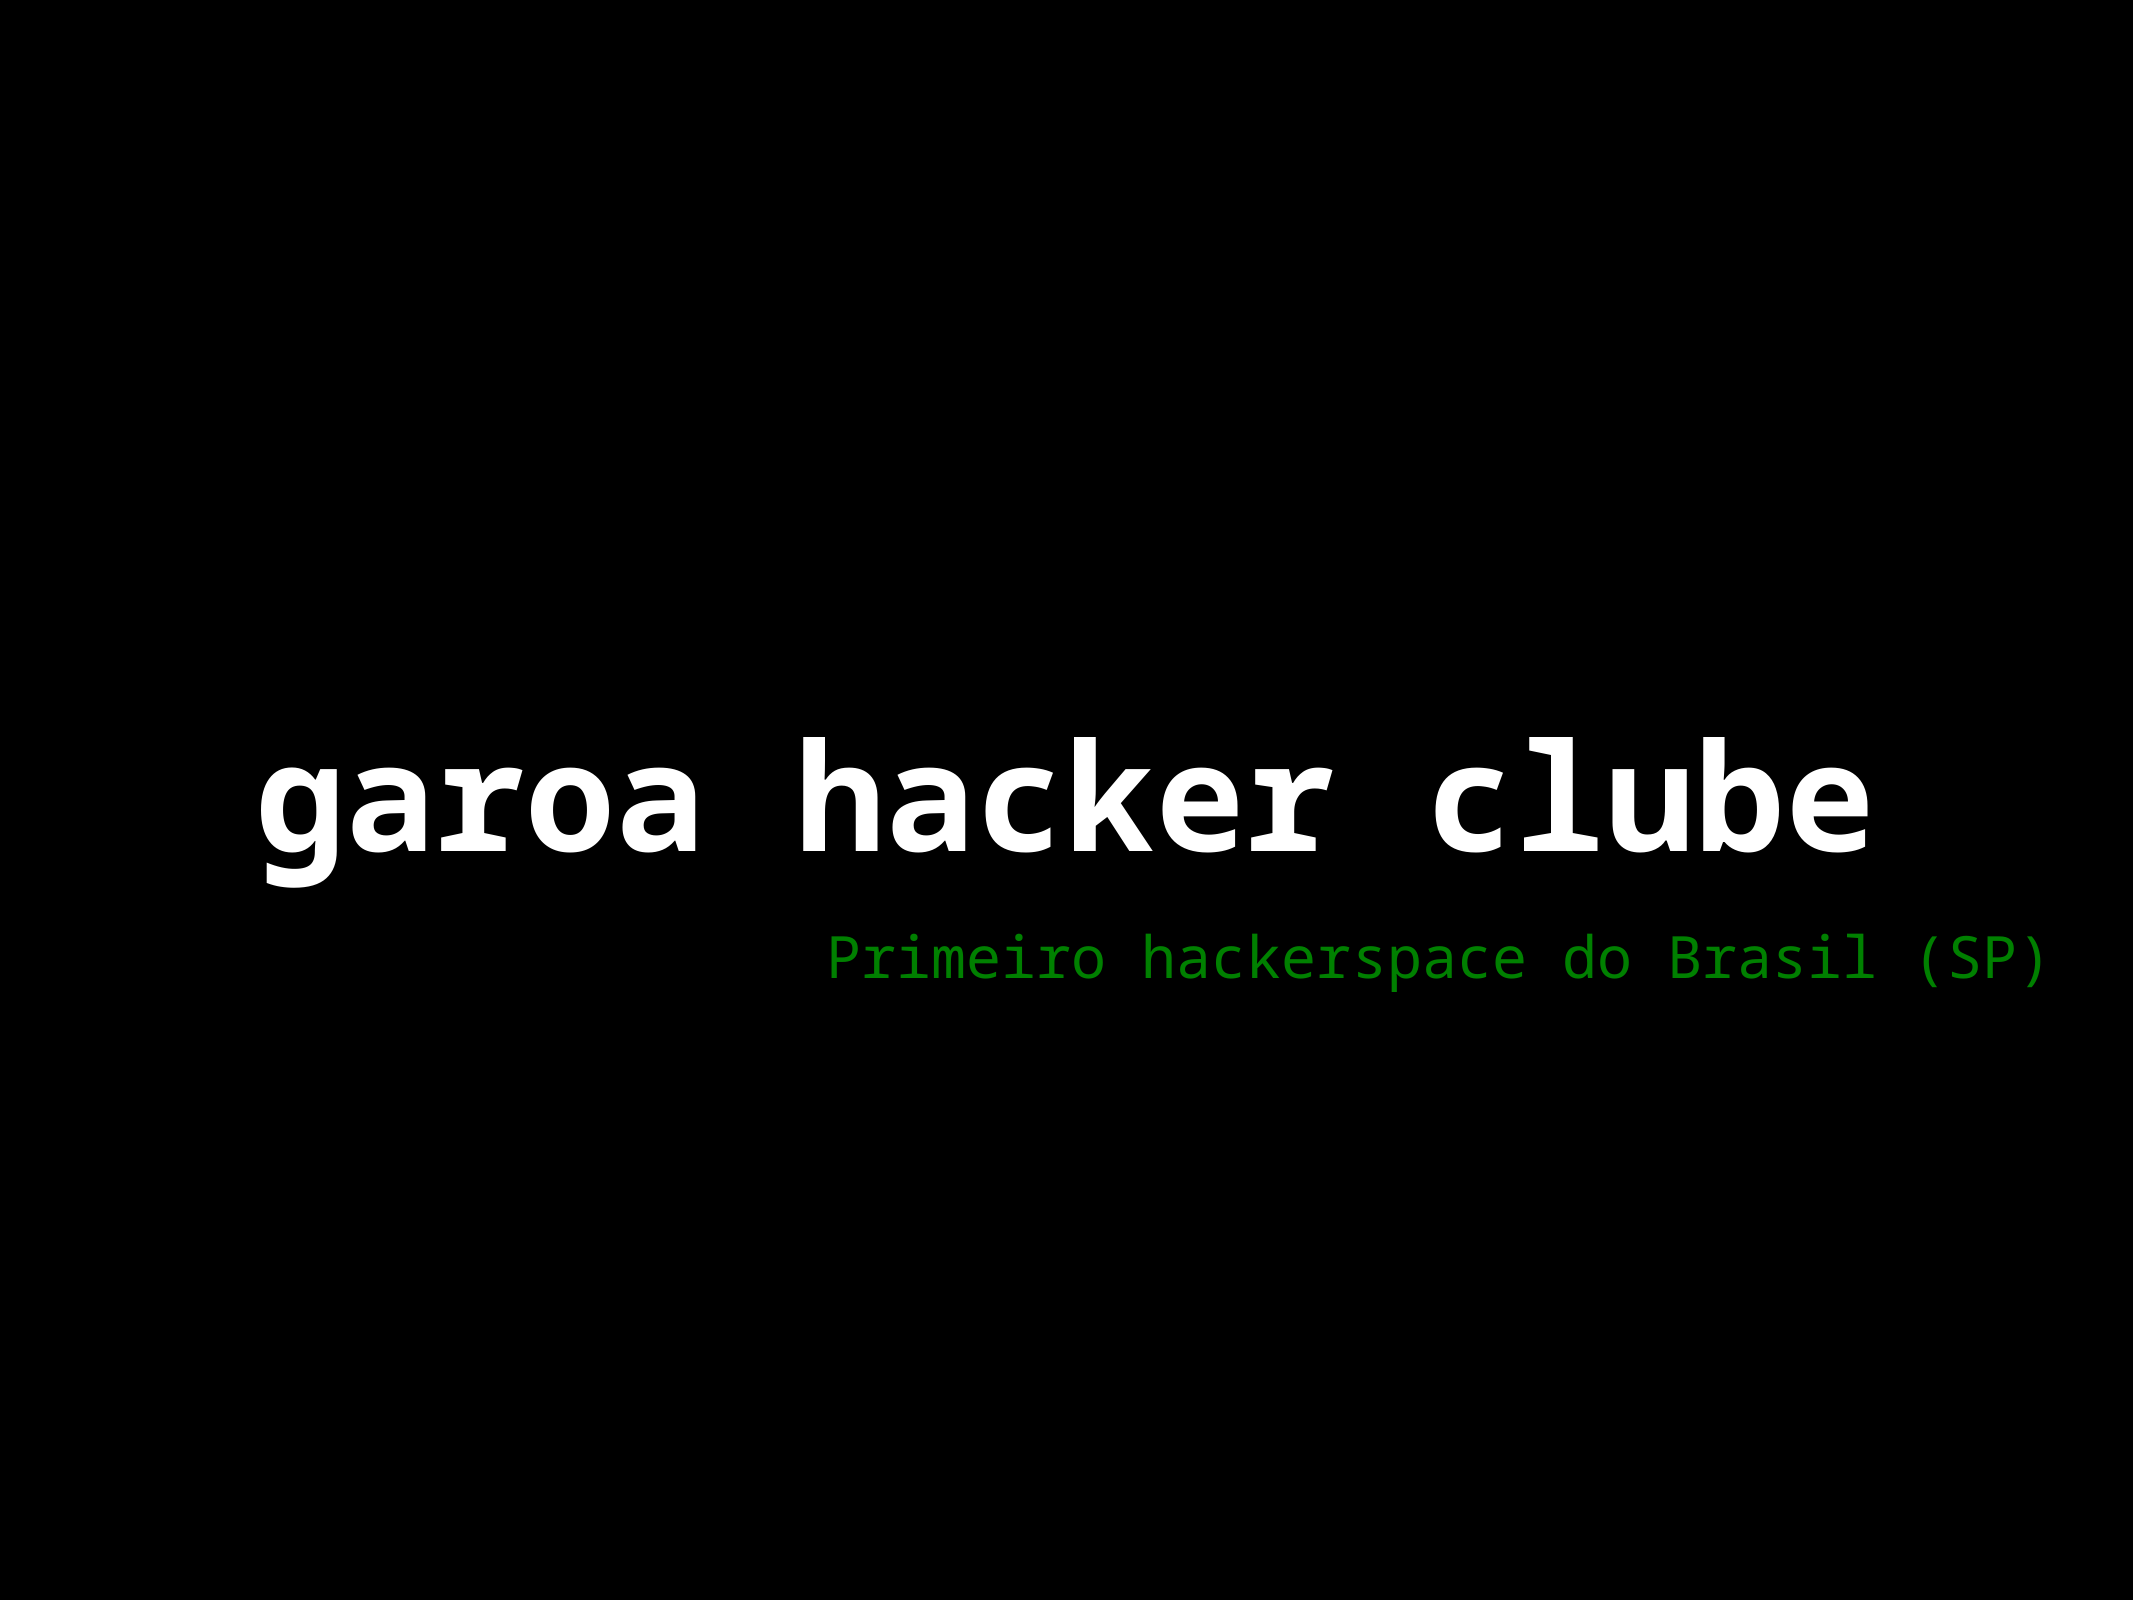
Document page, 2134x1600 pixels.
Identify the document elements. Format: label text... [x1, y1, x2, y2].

title garoa hacker clube [106, 609, 2025, 965]
text_box Primeiro hackerspace do Brasil (SP) [826, 879, 2067, 1028]
